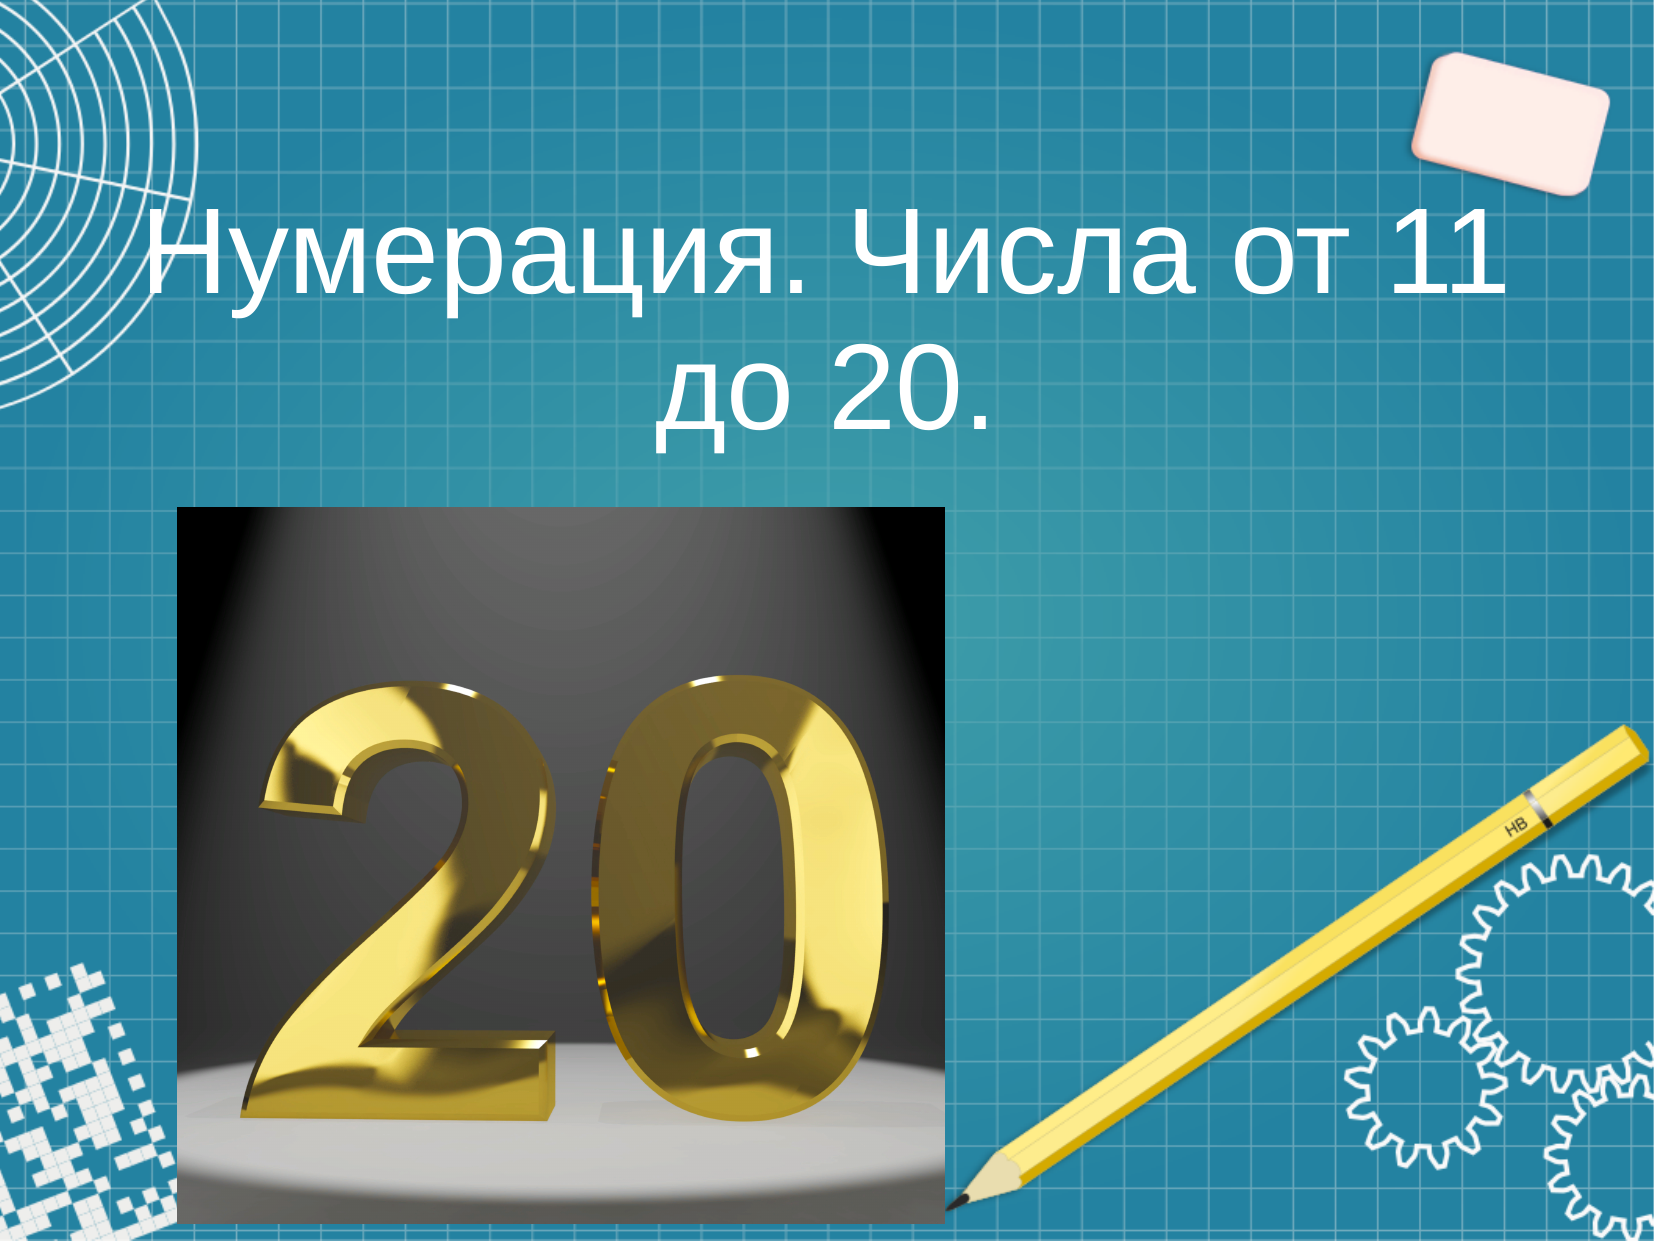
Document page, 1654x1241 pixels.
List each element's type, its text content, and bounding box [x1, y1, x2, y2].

picture [0, 0, 1654, 1241]
title Нумерация. Числа от 11 до 20. [82, 177, 1571, 461]
